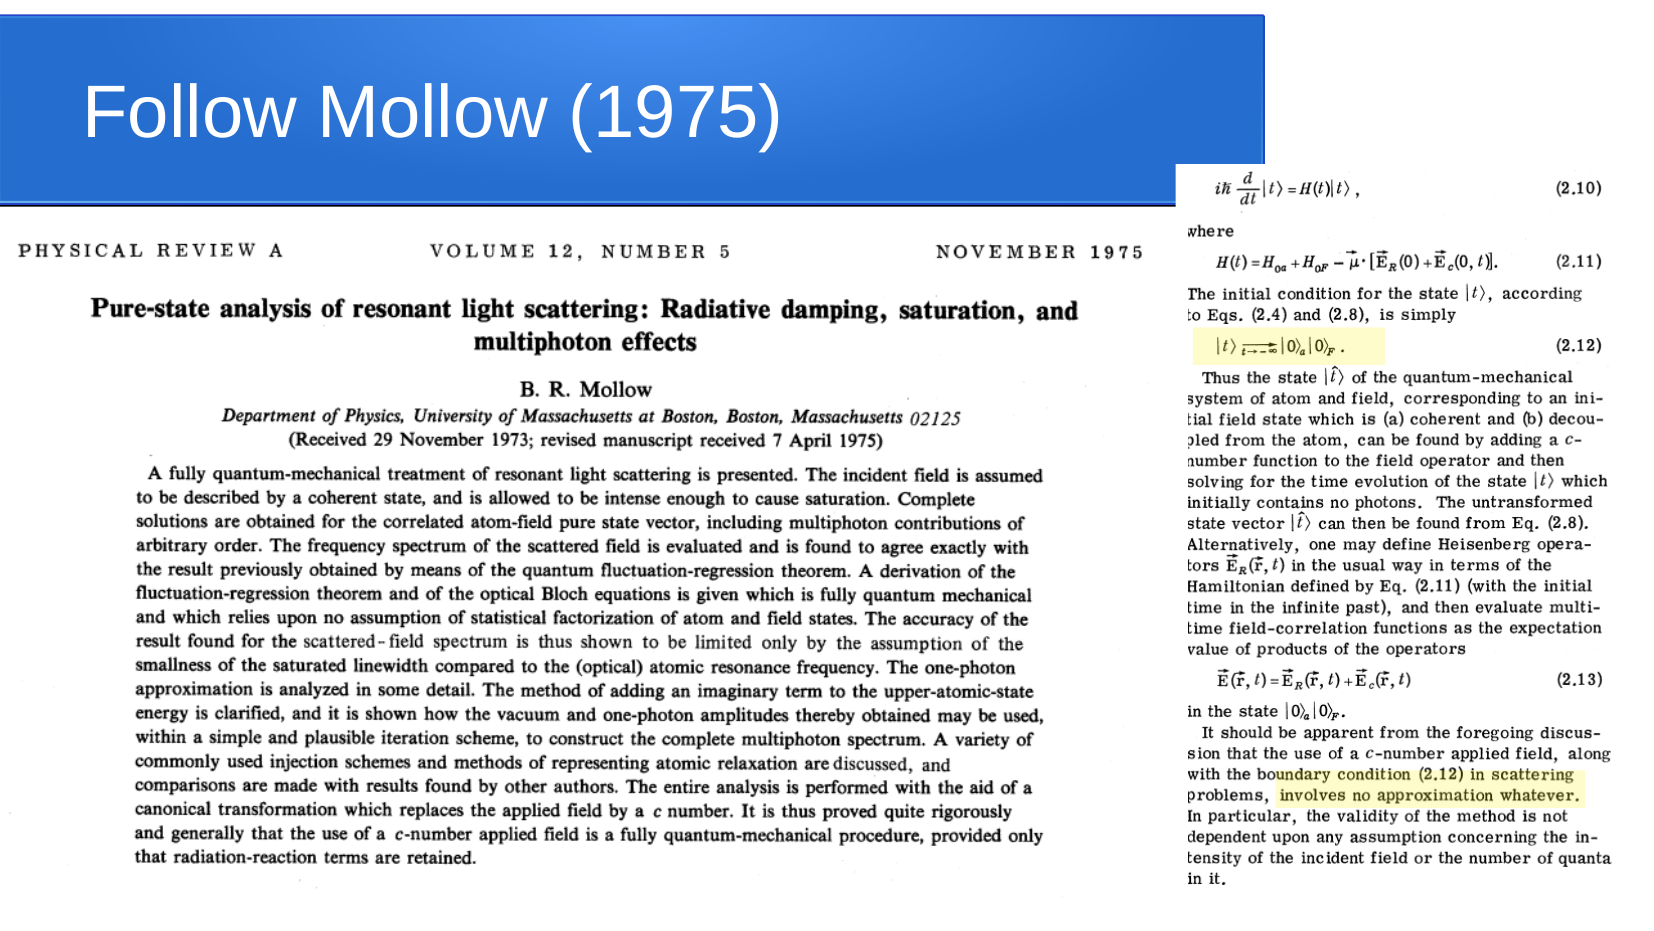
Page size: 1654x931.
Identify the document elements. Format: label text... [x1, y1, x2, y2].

title Follow Mollow (1975) [82, 35, 1235, 189]
picture [6, 164, 1642, 900]
text_box [1192, 327, 1386, 365]
text_box [1275, 770, 1585, 808]
